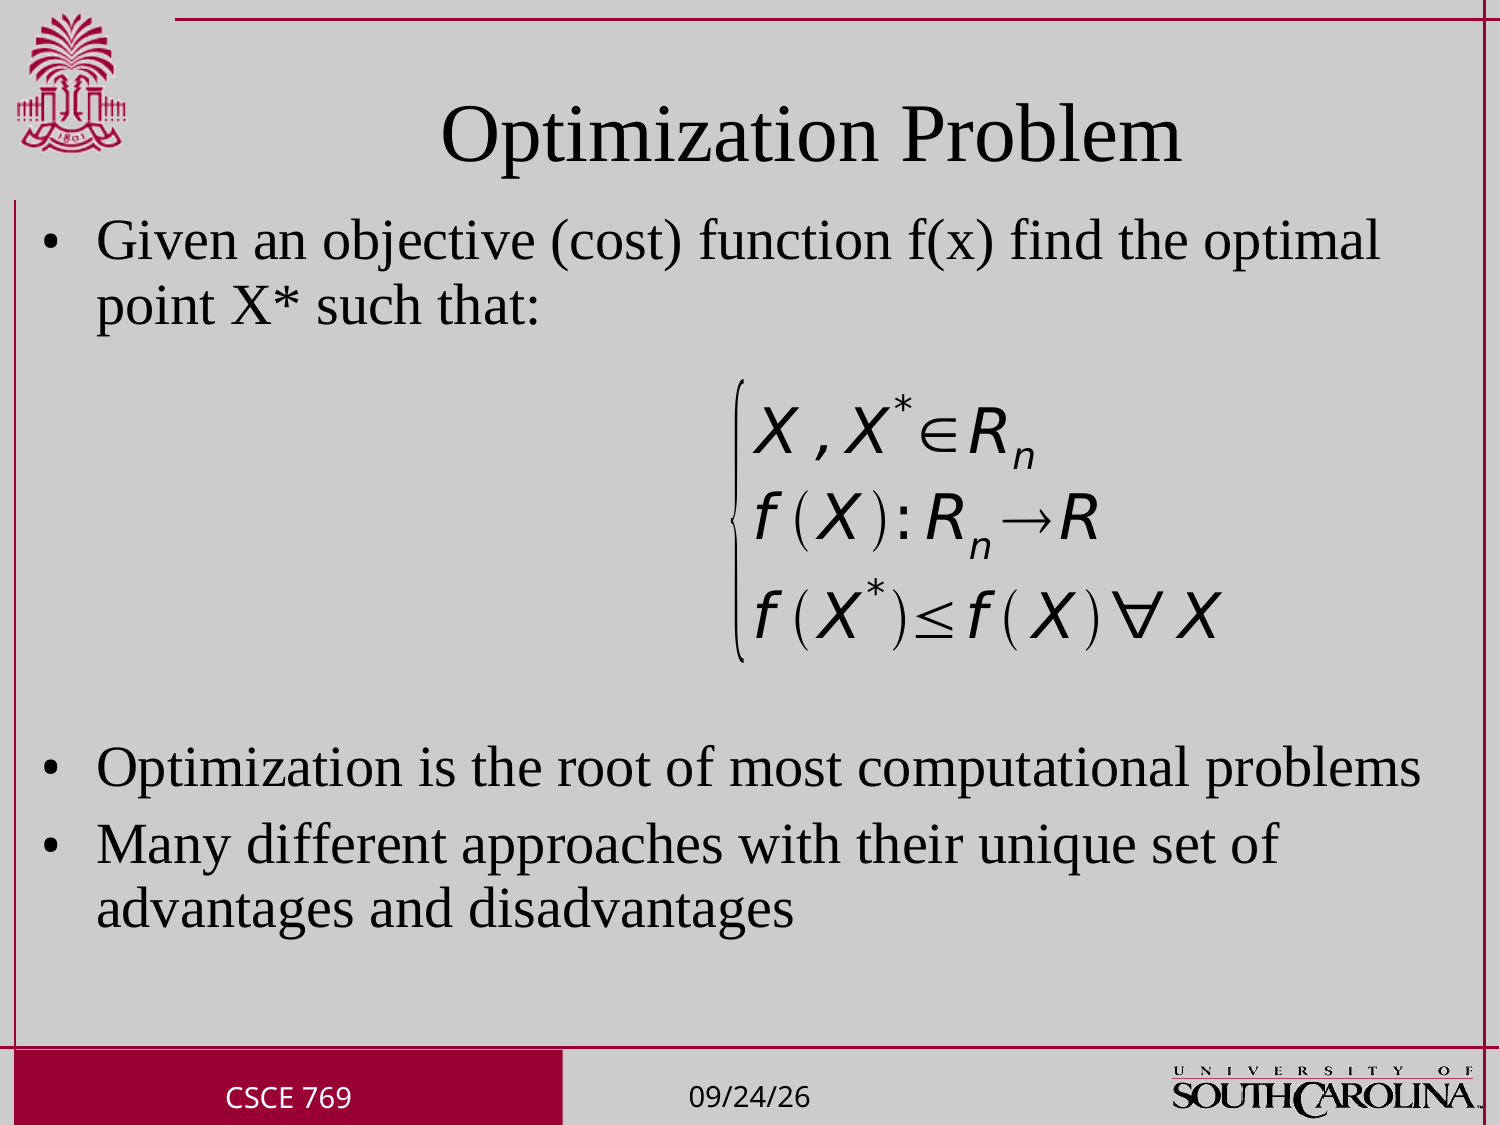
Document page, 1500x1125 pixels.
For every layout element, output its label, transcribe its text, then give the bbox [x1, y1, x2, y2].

picture [1162, 1049, 1483, 1125]
picture [12, 12, 131, 155]
title Optimization Problem [174, 9, 1450, 188]
list Given an objective (cost) function f(x) find the optimal point X* such that: Optimization is the root of most computational problems Many different approaches with their unique set of advantages and disadvantages [24, 200, 1476, 1028]
chart [712, 375, 1238, 665]
